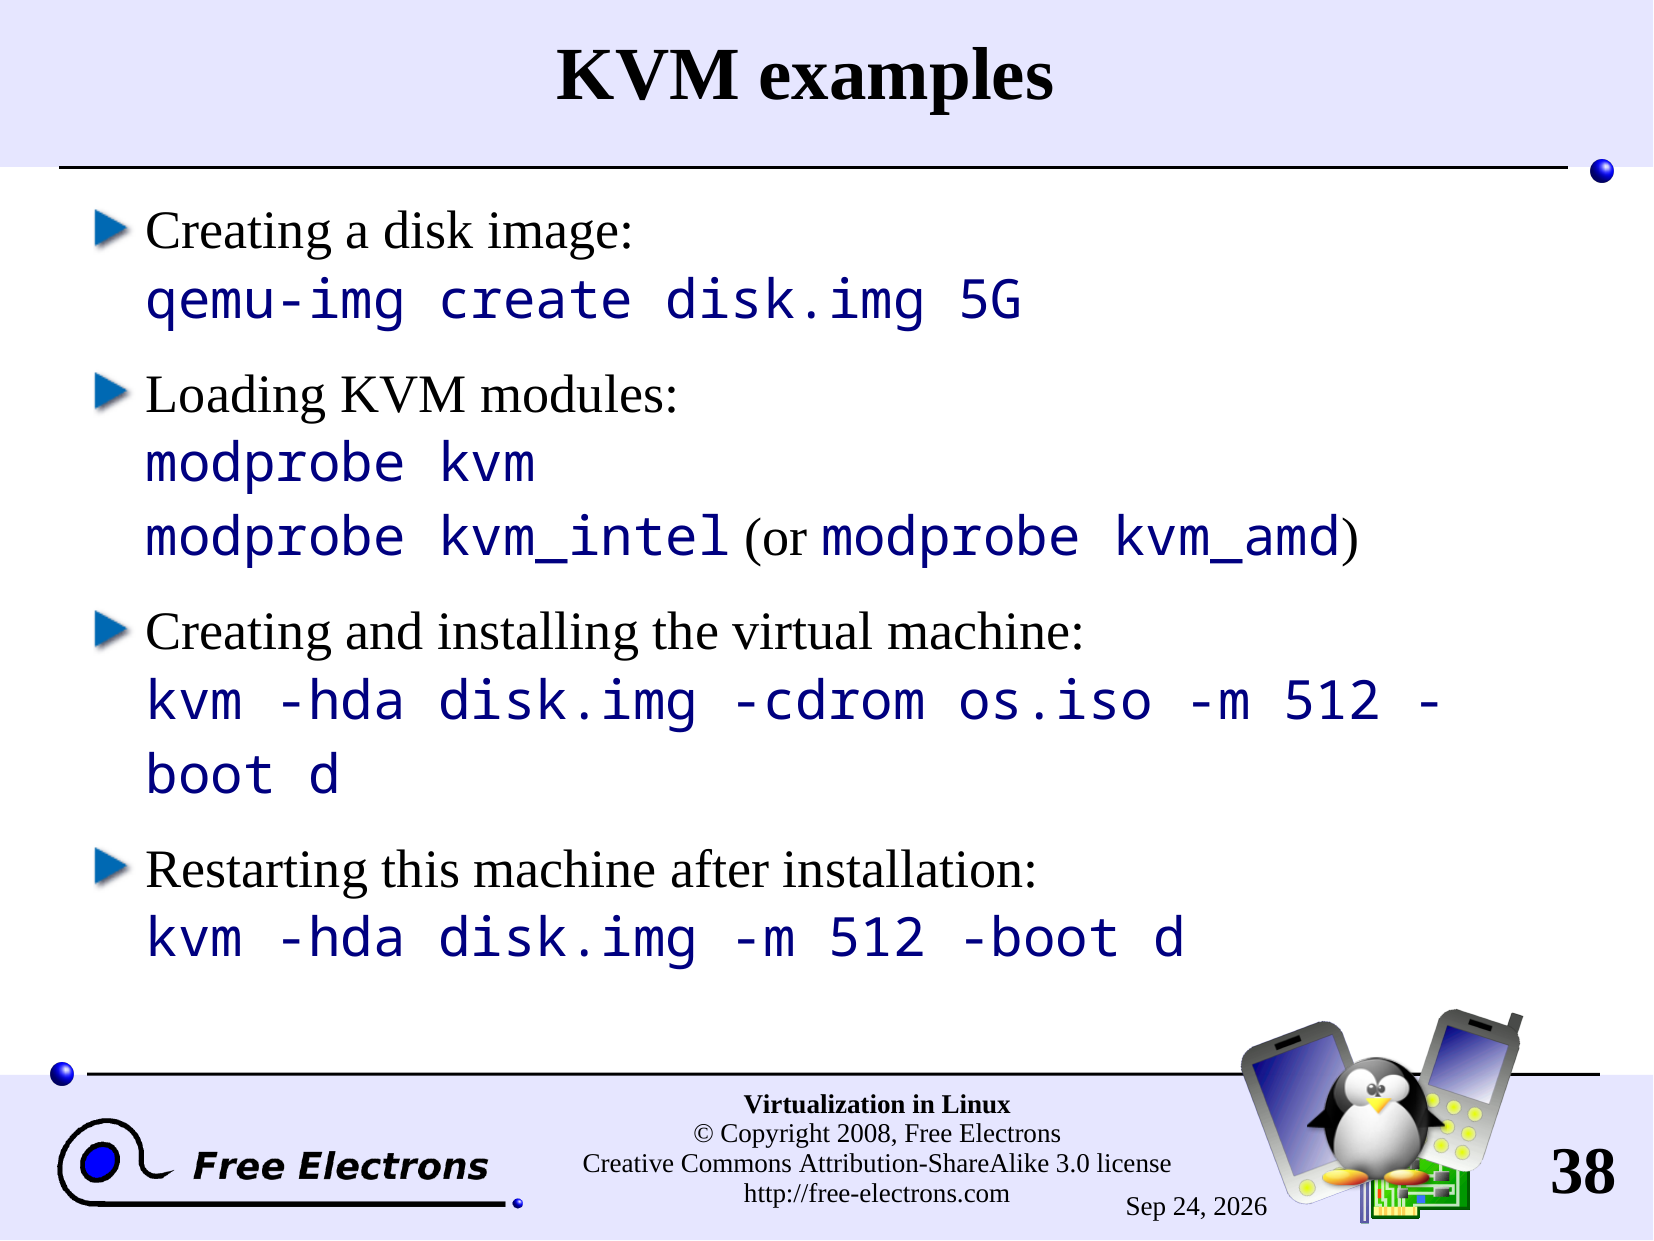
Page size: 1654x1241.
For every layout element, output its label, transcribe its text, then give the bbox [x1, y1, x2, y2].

title KVM examples [60, 25, 1551, 124]
picture [1225, 1051, 1526, 1241]
list Creating a disk image: qemu-img create disk.img 5G Loading KVM modules: modprobe kvm modprobe kvm_intel (or modprobe kvm_amd) Creating and installing the virtual machine: kvm -hda disk.img -cdrom os.iso -m 512 -boot d Restarting this machine after installation: kvm -hda disk.img -m 512 -boot d [75, 200, 1545, 1051]
picture [50, 1107, 527, 1216]
